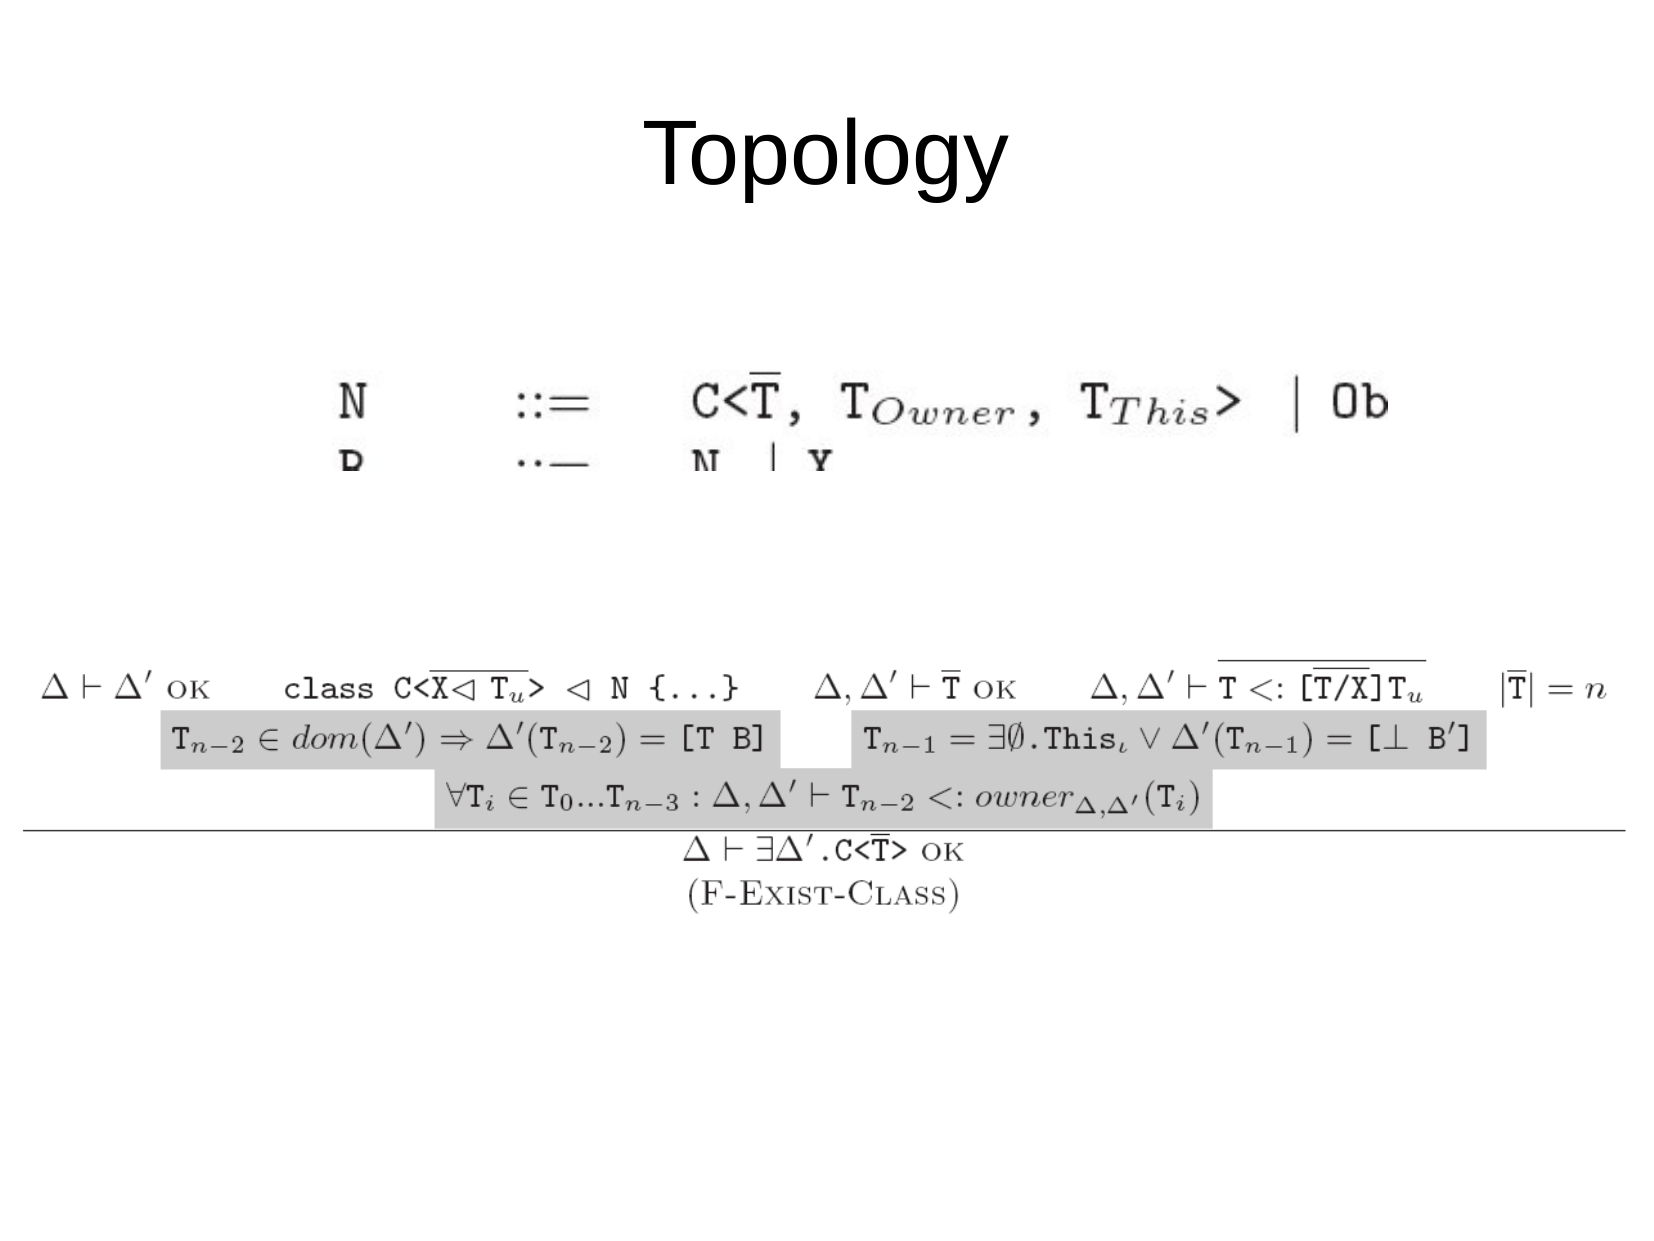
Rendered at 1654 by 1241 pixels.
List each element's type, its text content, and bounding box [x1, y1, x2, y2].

title Topology [82, 56, 1571, 250]
picture [0, 655, 1654, 920]
picture [283, 354, 1388, 471]
